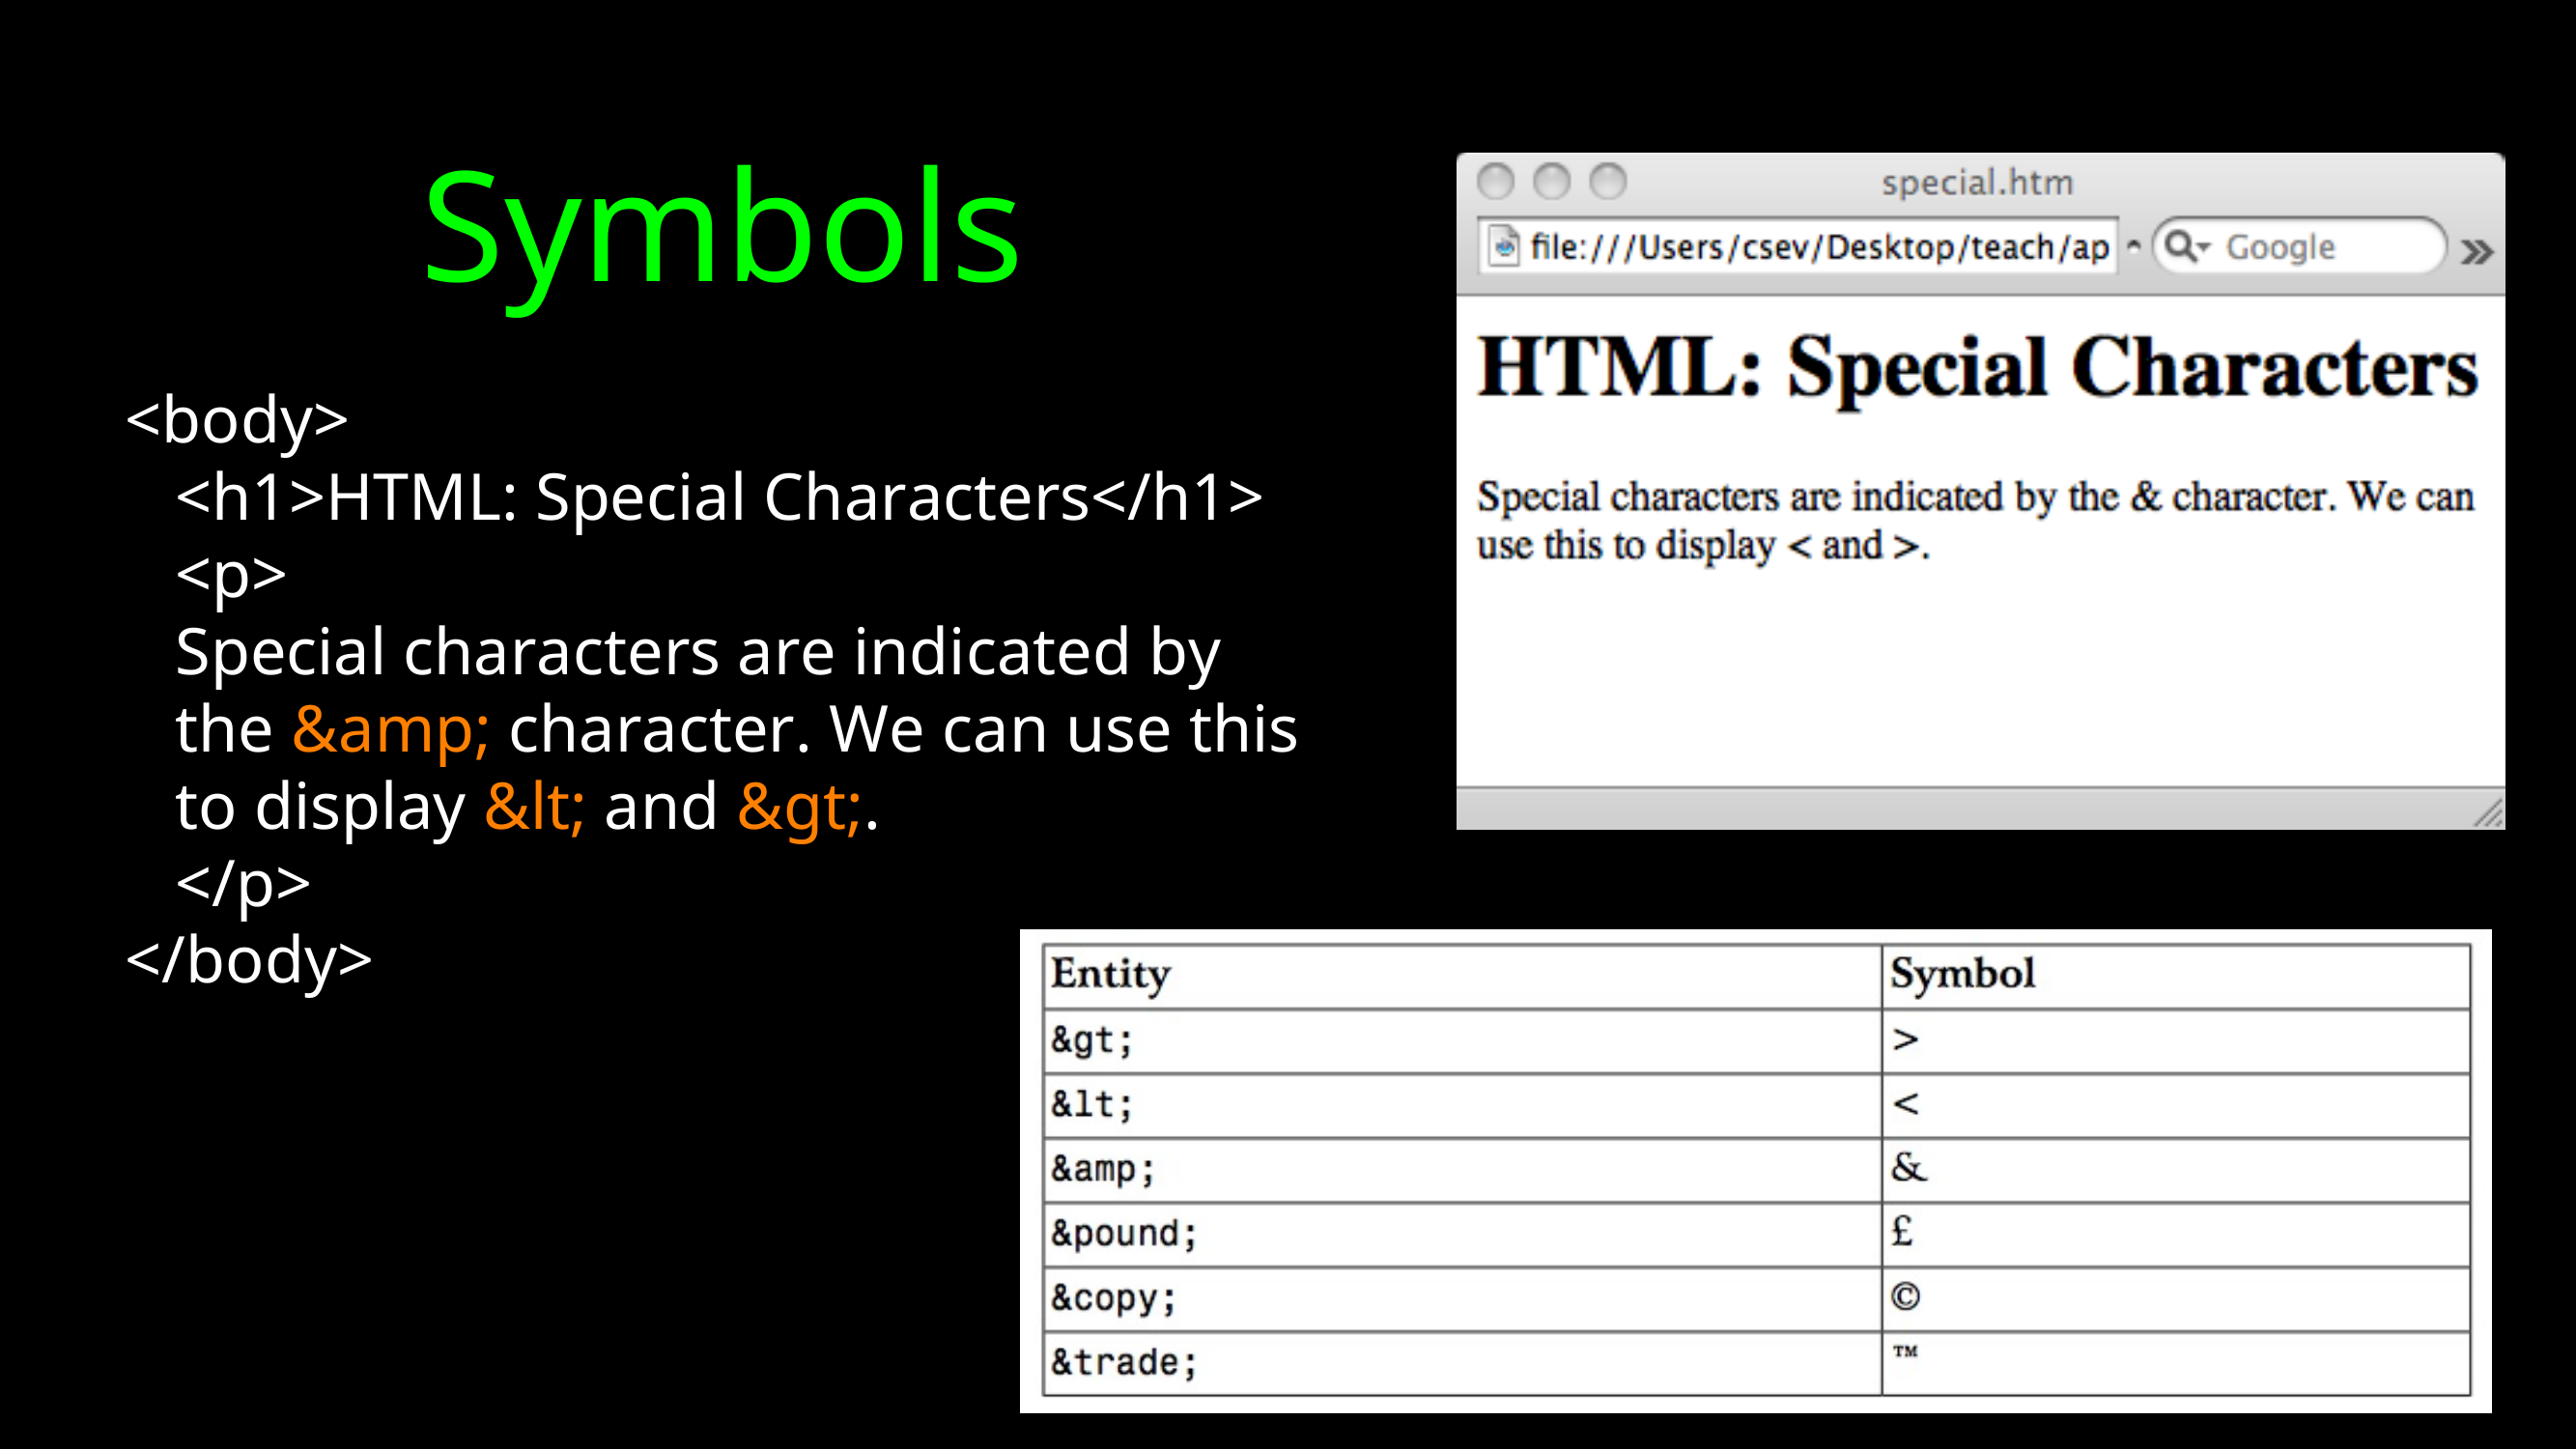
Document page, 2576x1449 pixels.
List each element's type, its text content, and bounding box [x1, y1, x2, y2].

title Symbols [183, 38, 1262, 378]
text_box <body> <h1>HTML: Special Characters</h1> <p> Special characters are indicated by the &amp; character. We can use this to display &lt; and &gt;. </p> </body> [125, 378, 1301, 997]
picture [1457, 153, 2505, 830]
picture [1020, 929, 2492, 1413]
